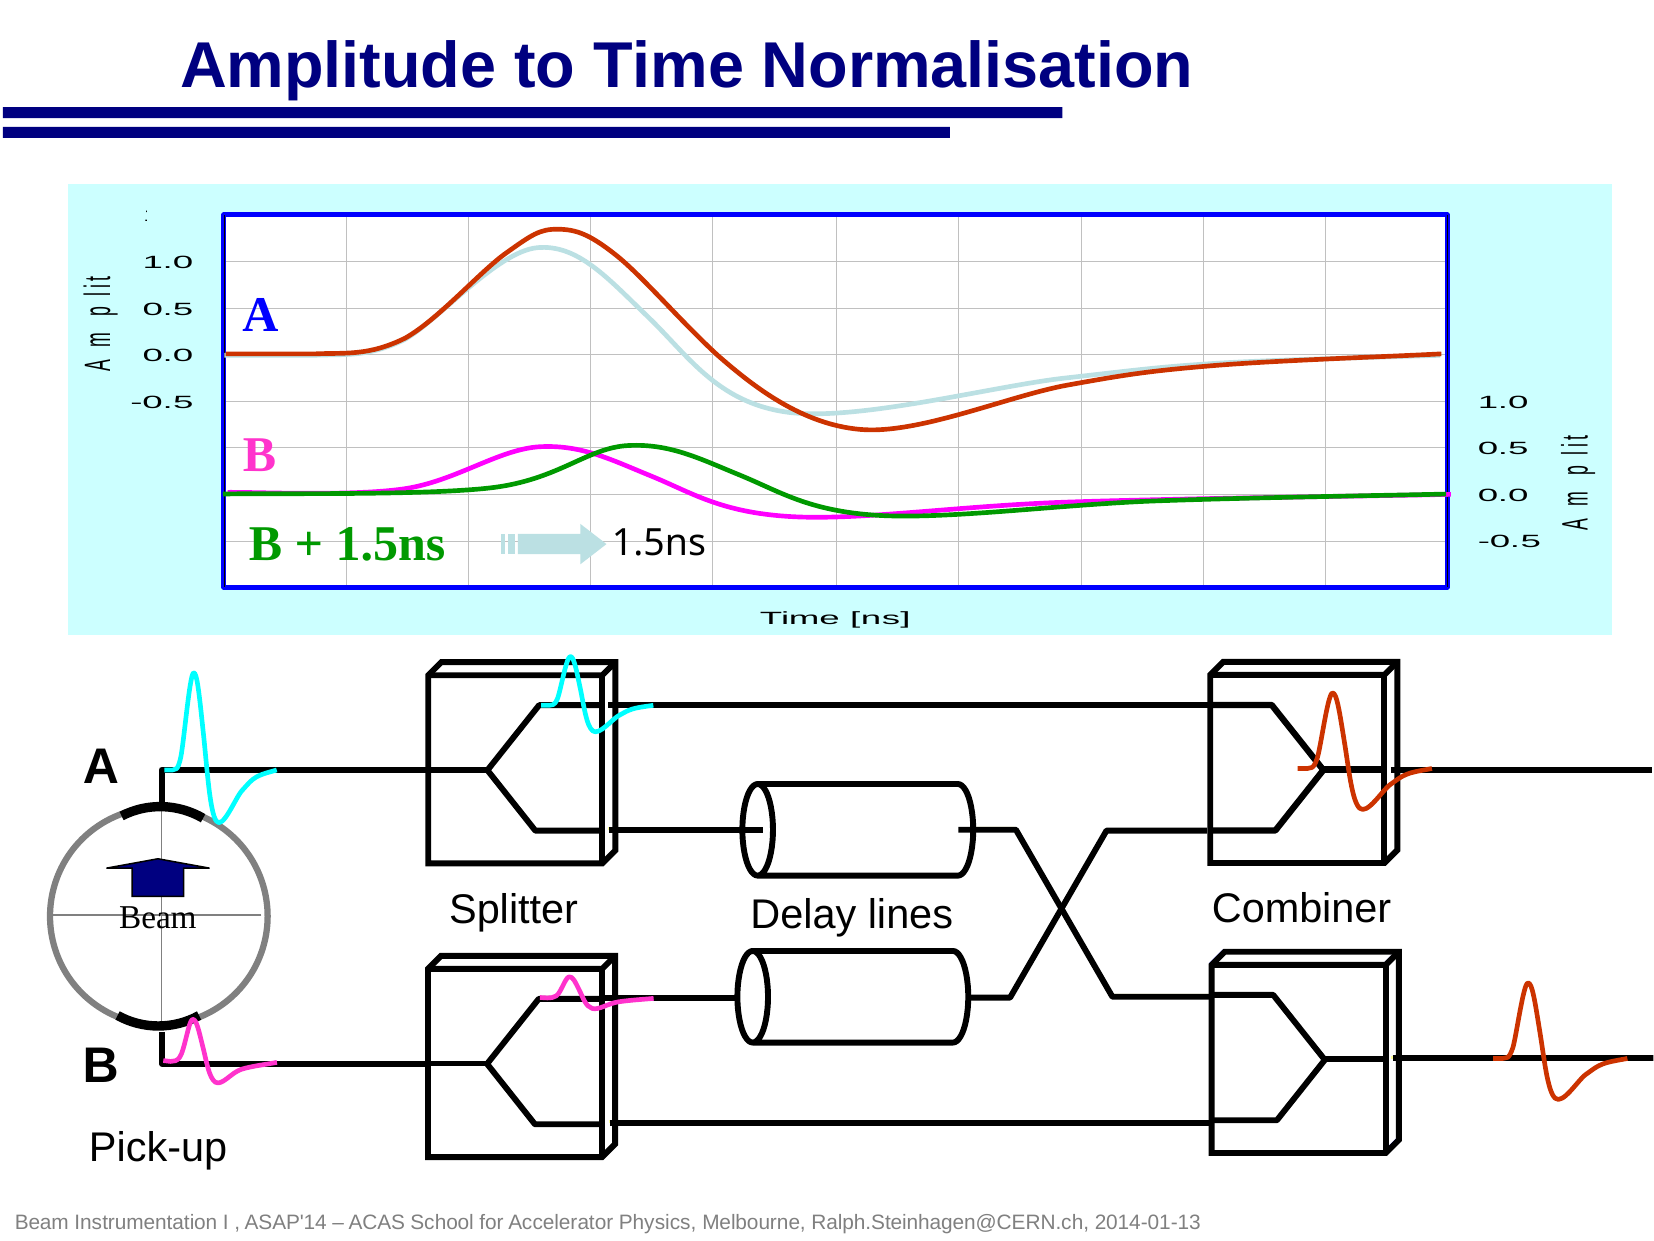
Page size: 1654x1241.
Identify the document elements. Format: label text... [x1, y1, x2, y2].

text_box B [228, 414, 292, 489]
text_box [753, 950, 969, 1043]
text_box Splitter [434, 874, 594, 940]
text_box [761, 784, 974, 876]
text_box Delay lines [735, 879, 968, 945]
text_box Combiner [1197, 873, 1407, 939]
text_box Beam [104, 887, 212, 943]
text_box B [68, 1025, 134, 1101]
text_box [508, 534, 515, 554]
text_box A [227, 274, 294, 350]
text_box Pick-up [74, 1112, 243, 1178]
text_box [106, 858, 210, 887]
text_box V [737, 950, 769, 1043]
text_box B + 1.5ns [234, 503, 461, 578]
text_box A [68, 725, 134, 801]
text_box V [742, 784, 773, 876]
text_box 1.5ns [597, 510, 722, 571]
text_box [501, 534, 505, 554]
picture [60, 180, 1619, 638]
title Amplitude to Time Normalisation [165, 0, 1323, 124]
text_box [517, 523, 597, 565]
